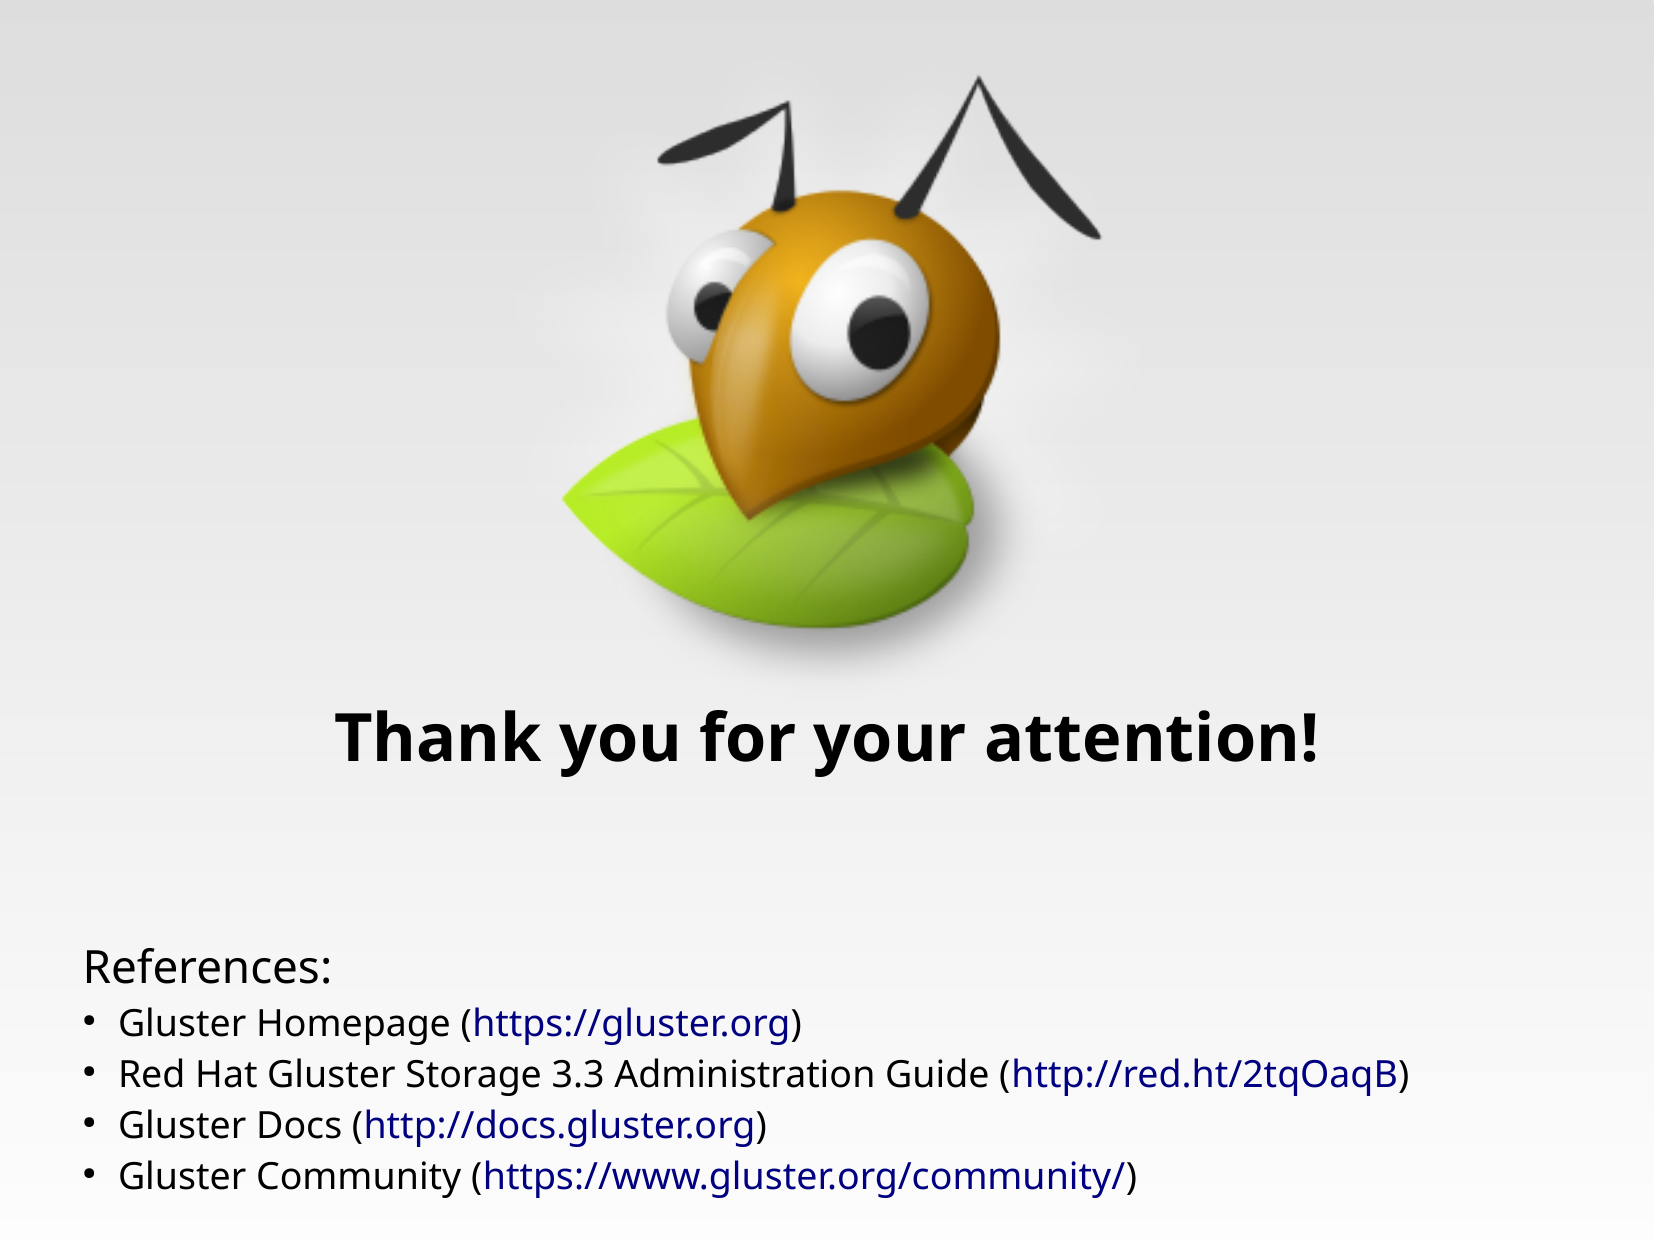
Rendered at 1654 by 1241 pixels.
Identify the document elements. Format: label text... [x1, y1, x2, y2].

subtitle Thank you for your attention! References: Gluster Homepage (https://gluster.org) Red Hat Gluster Storage 3.3 Administration Guide (http://red.ht/2tqOaqB) Gluster Docs (http://docs.gluster.org) Gluster Community (https://www.gluster.org/community/) This presentation can be found at https://people.redhat.com/ndevos/talks/2018-03-IDI [82, 690, 1571, 1231]
picture [471, 51, 1183, 690]
